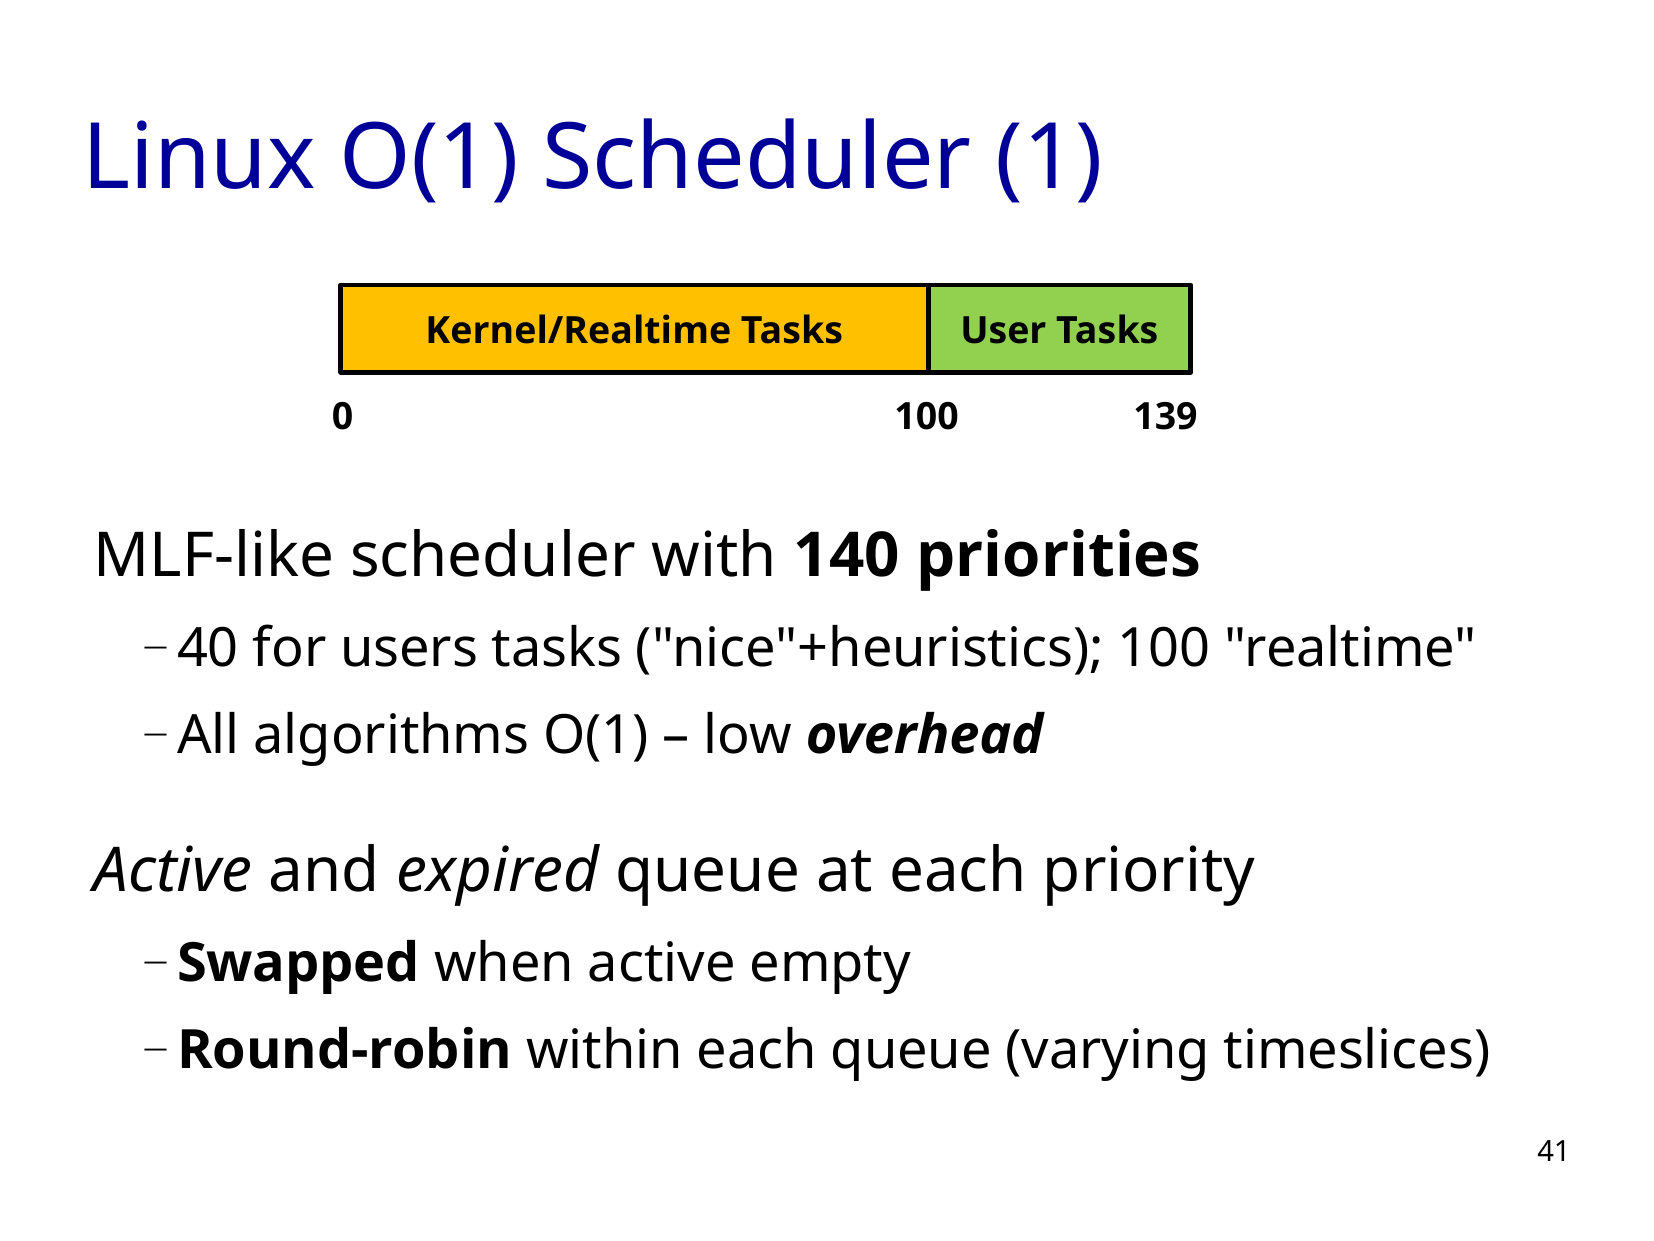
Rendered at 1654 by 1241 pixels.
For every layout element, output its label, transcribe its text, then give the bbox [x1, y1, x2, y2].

list MLF-like scheduler with 140 priorities 40 for users tasks ("nice"+heuristics); 100 "realtime" All algorithms O(1) – low overhead Active and expired queue at each priority Swapped when active empty Round-robin within each queue (varying timeslices) [60, 510, 1571, 1096]
title Linux O(1) Scheduler (1) [82, 49, 1571, 257]
text_box Kernel/Realtime Tasks [340, 284, 928, 373]
text_box 0 [317, 384, 368, 445]
text_box User Tasks [928, 284, 1191, 373]
text_box 139 [1118, 384, 1213, 445]
text_box 100 [879, 384, 974, 445]
